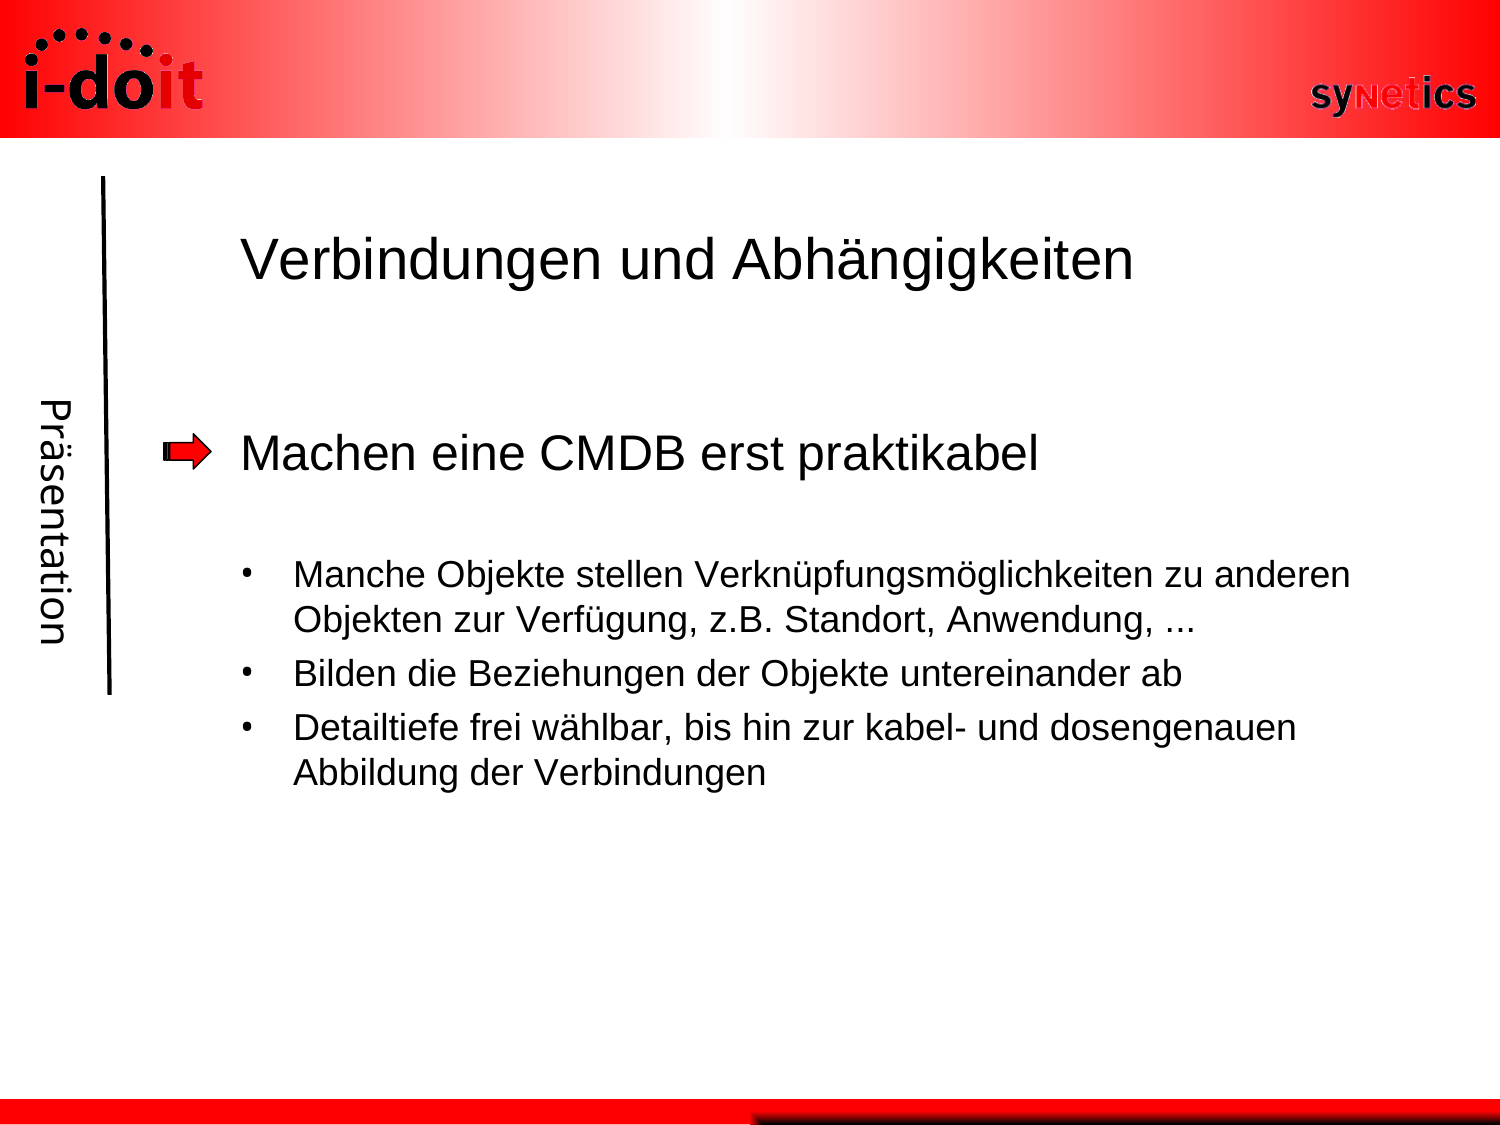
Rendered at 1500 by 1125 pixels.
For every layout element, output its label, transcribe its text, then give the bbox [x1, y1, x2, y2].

text_box Machen eine CMDB erst praktikabel Manche Objekte stellen Verknüpfungsmöglichkeiten zu anderen Objekten zur Verfügung, z.B. Standort, Anwendung, ... Bilden die Beziehungen der Objekte untereinander ab Detailtiefe frei wählbar, bis hin zur kabel- und dosengenauen Abbildung der Verbindungen [225, 412, 1426, 1001]
text_box [164, 433, 212, 470]
text_box Verbindungen und Abhängigkeiten [225, 162, 1426, 351]
picture [5, 11, 254, 126]
picture [1311, 75, 1476, 119]
